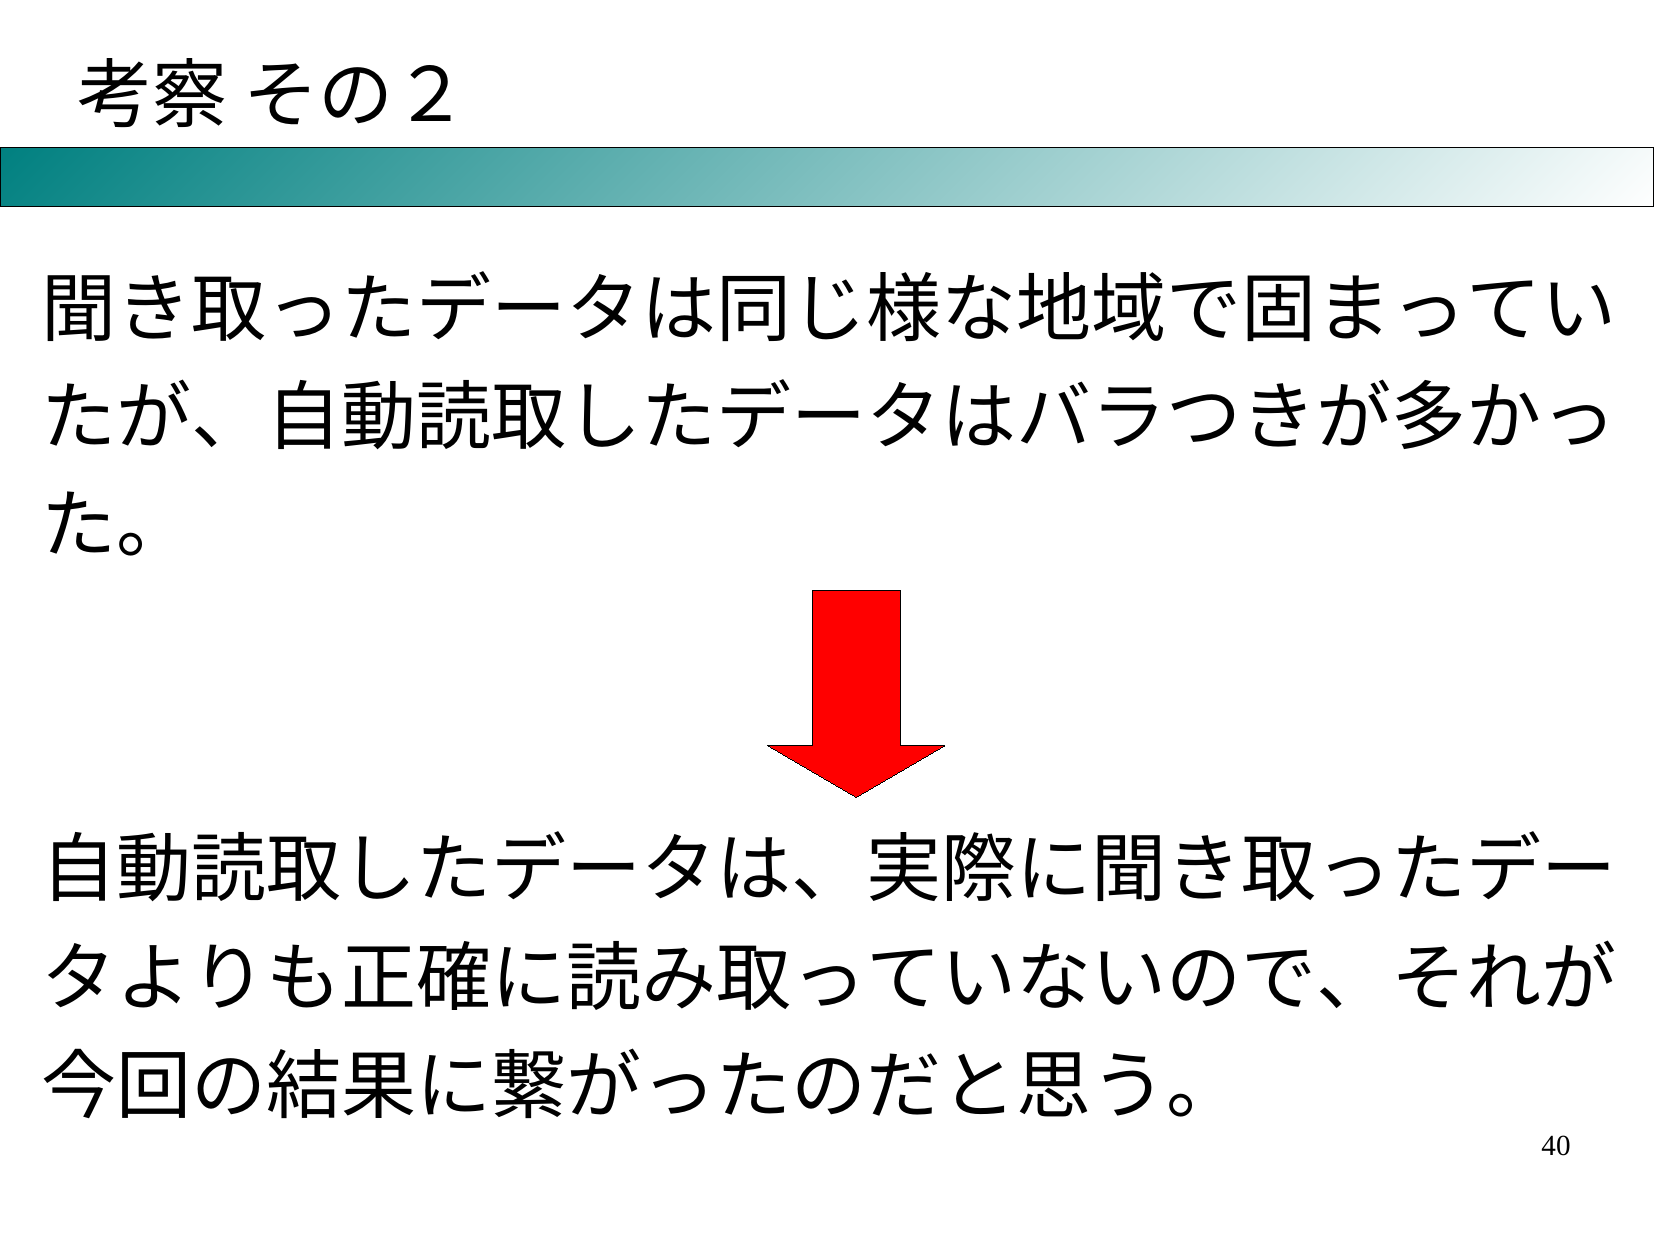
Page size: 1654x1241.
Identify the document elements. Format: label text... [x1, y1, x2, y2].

title 聞き取ったデータは同じ様な地域で固まっていたが、自動読取したデータはバラつきが多かった。 [41, 289, 1619, 532]
title 自動読取したデータは、実際に聞き取ったデータよりも正確に読み取っていないので、それが今回の結果に繋がったのだと思う。 [41, 850, 1619, 1093]
text_box [767, 590, 945, 798]
title 考察 その２ [77, 29, 1654, 149]
